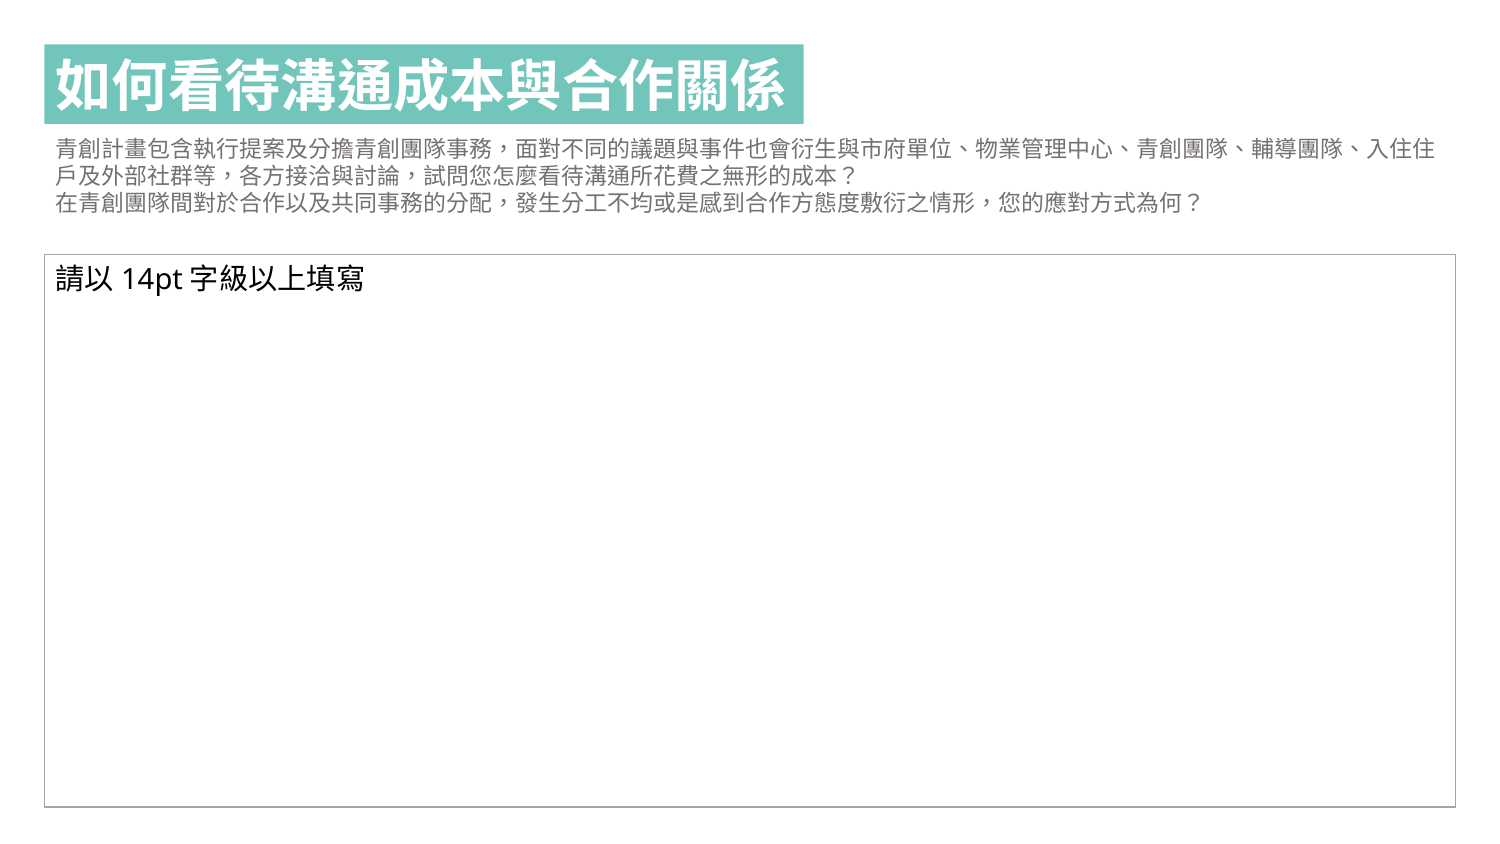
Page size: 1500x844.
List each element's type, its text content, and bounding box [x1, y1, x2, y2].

text_box 青創計畫包含執行提案及分擔青創團隊事務，面對不同的議題與事件也會衍生與市府單位、物業管理中心、青創團隊、輔導團隊、入住住戶及外部社群等，各方接洽與討論，試問您怎麼看待溝通所花費之無形的成本？ 在青創團隊間對於合作以及共同事務的分配，發生分工不均或是感到合作方態度敷衍之情形，您的應對方式為何？ [44, 128, 1462, 224]
text_box 如何看待溝通成本與合作關係 [44, 44, 804, 124]
text_box 請以14pt字級以上填寫 [44, 254, 1456, 807]
